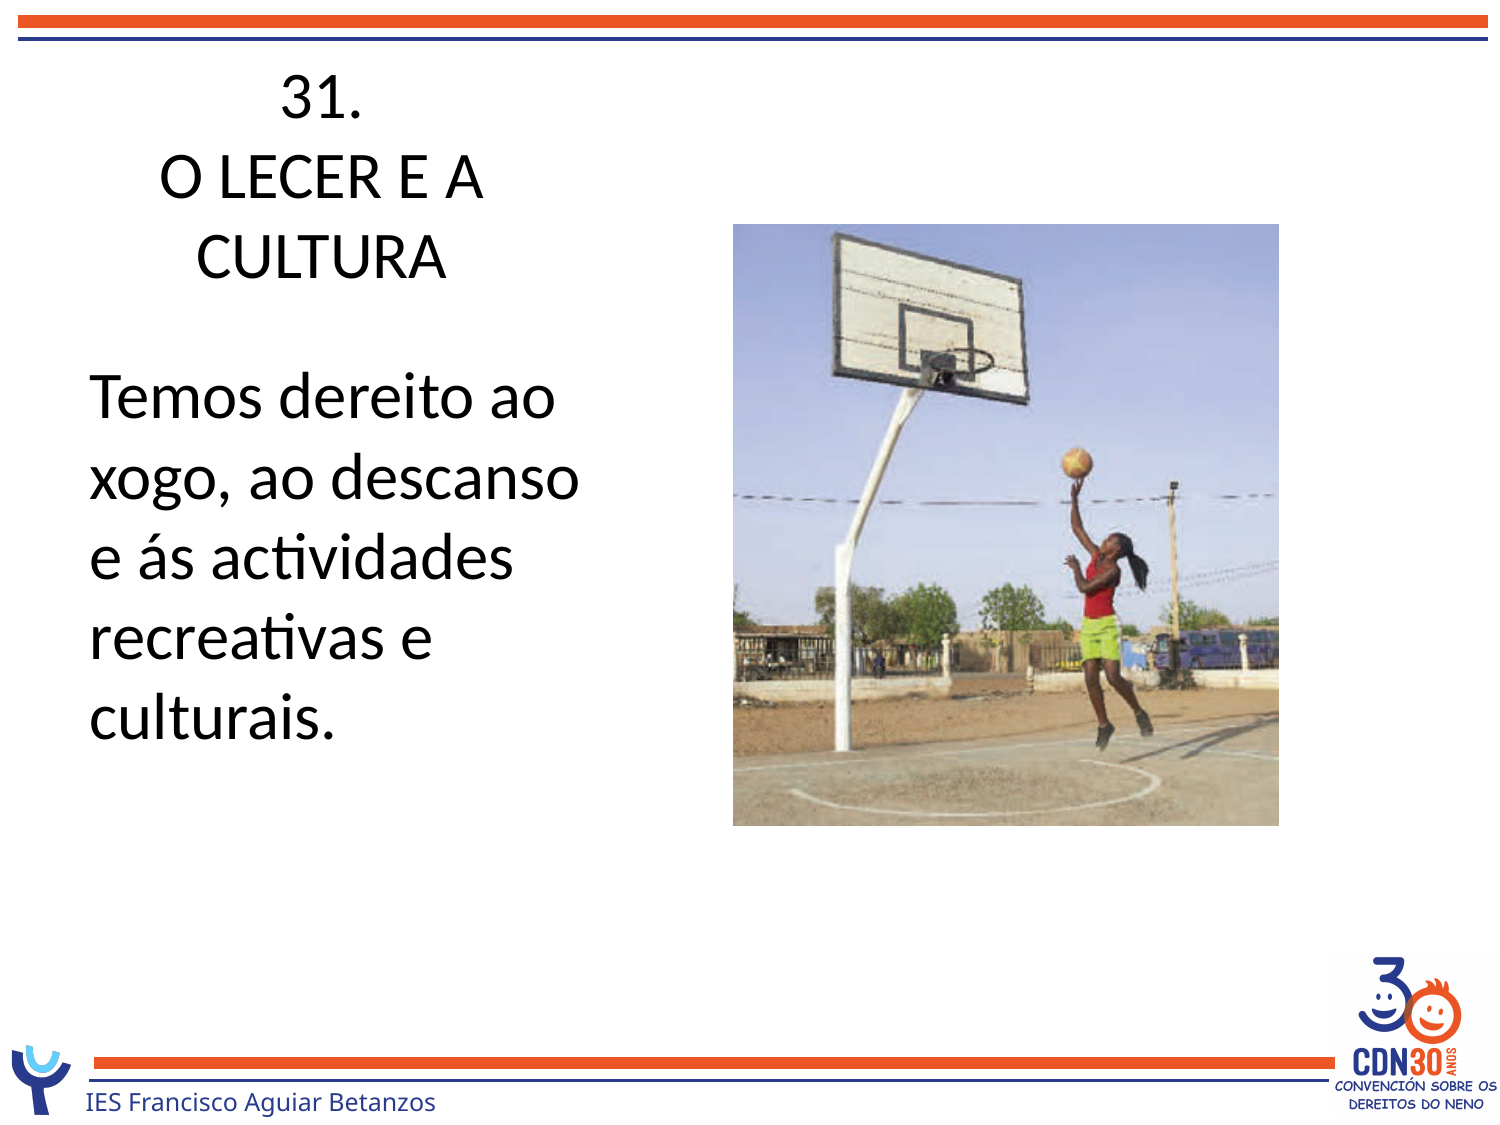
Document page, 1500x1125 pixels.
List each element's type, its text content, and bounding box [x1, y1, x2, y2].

picture [1330, 956, 1500, 1115]
list Temos dereito ao xogo, ao descanso e ás actividades recreativas e culturais. [75, 235, 620, 1005]
picture [733, 224, 1279, 826]
title 31. O LECER E A CULTURA [75, 44, 569, 235]
picture [11, 1045, 71, 1115]
